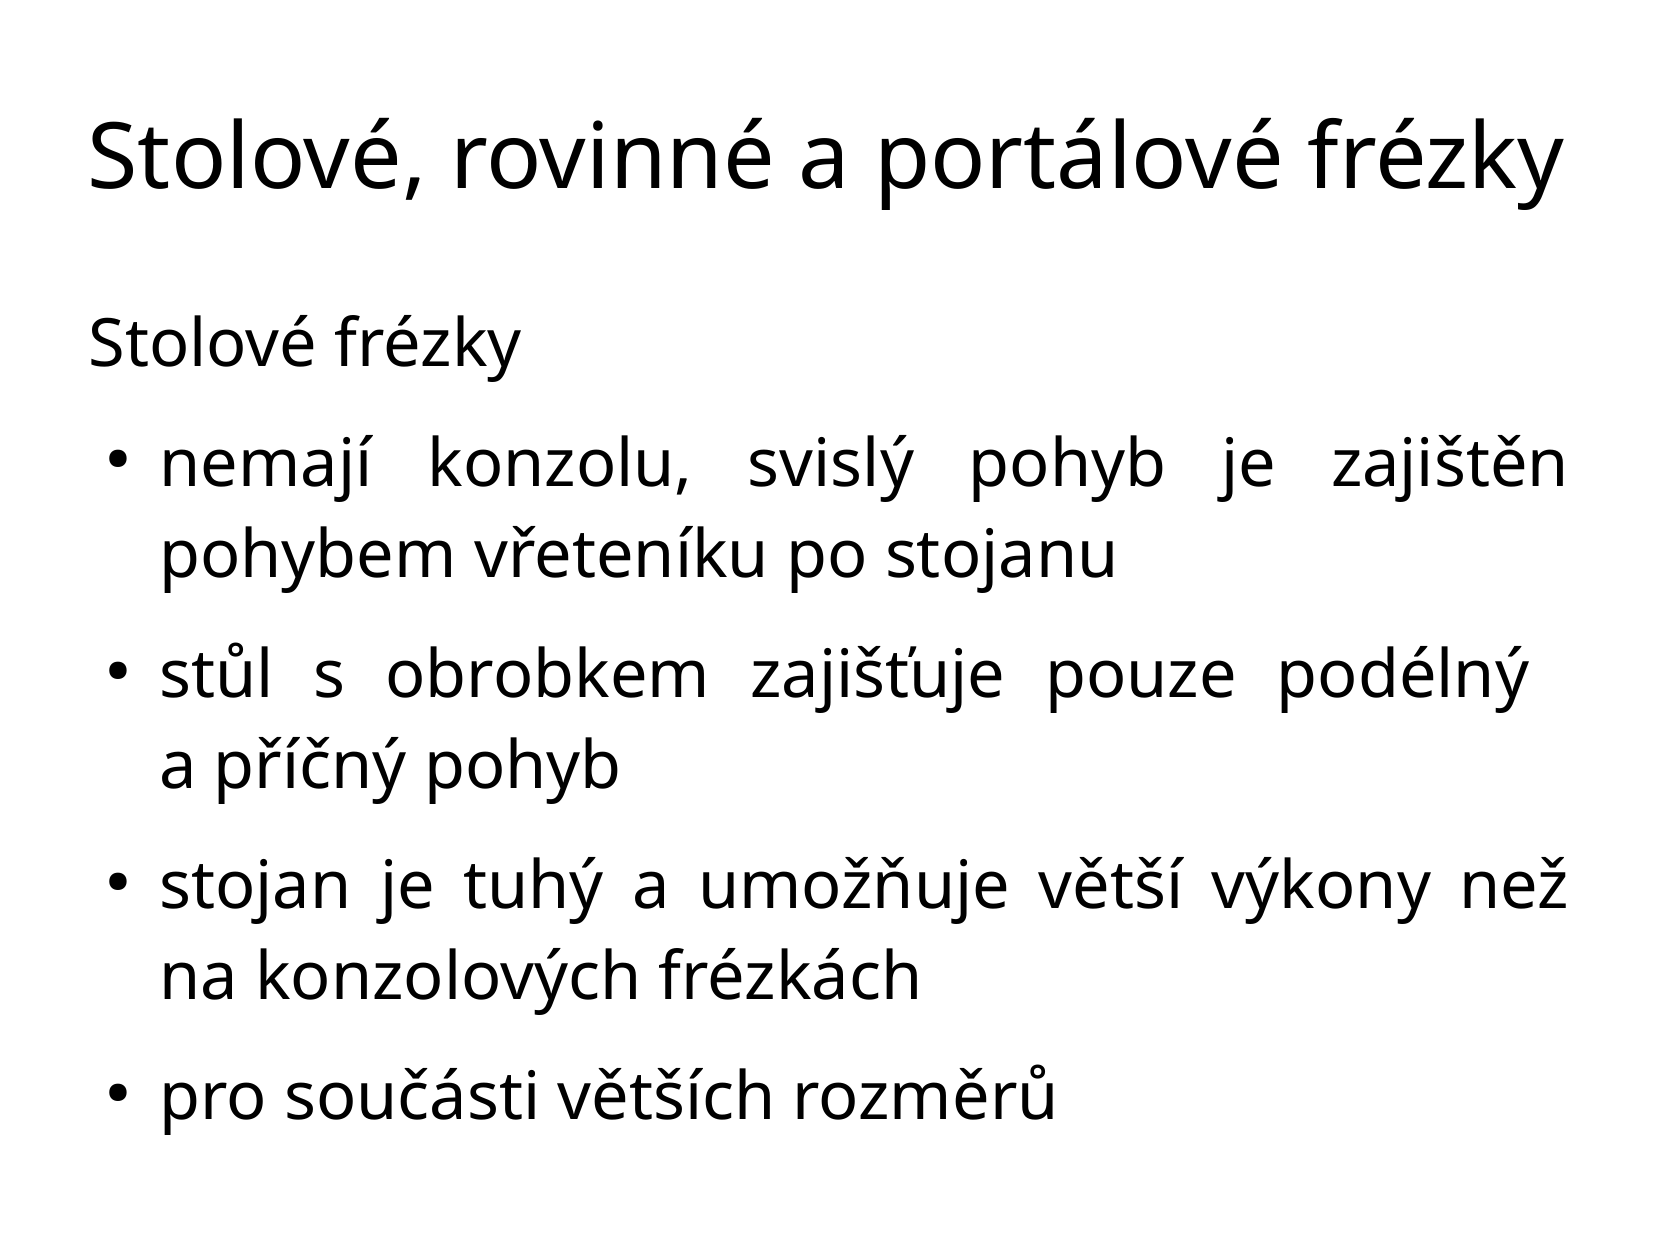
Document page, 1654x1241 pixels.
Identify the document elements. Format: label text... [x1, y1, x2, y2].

title Stolové, rovinné a portálové frézky [82, 49, 1571, 257]
list Stolové frézky nemají konzolu, svislý pohyb je zajištěn pohybem vřeteníku po stojanu stůl s obrobkem zajišťuje pouze podélný a příčný pohyb stojan je tuhý a umožňuje větší výkony než na konzolových frézkách pro součásti větších rozměrů [88, 295, 1571, 1139]
